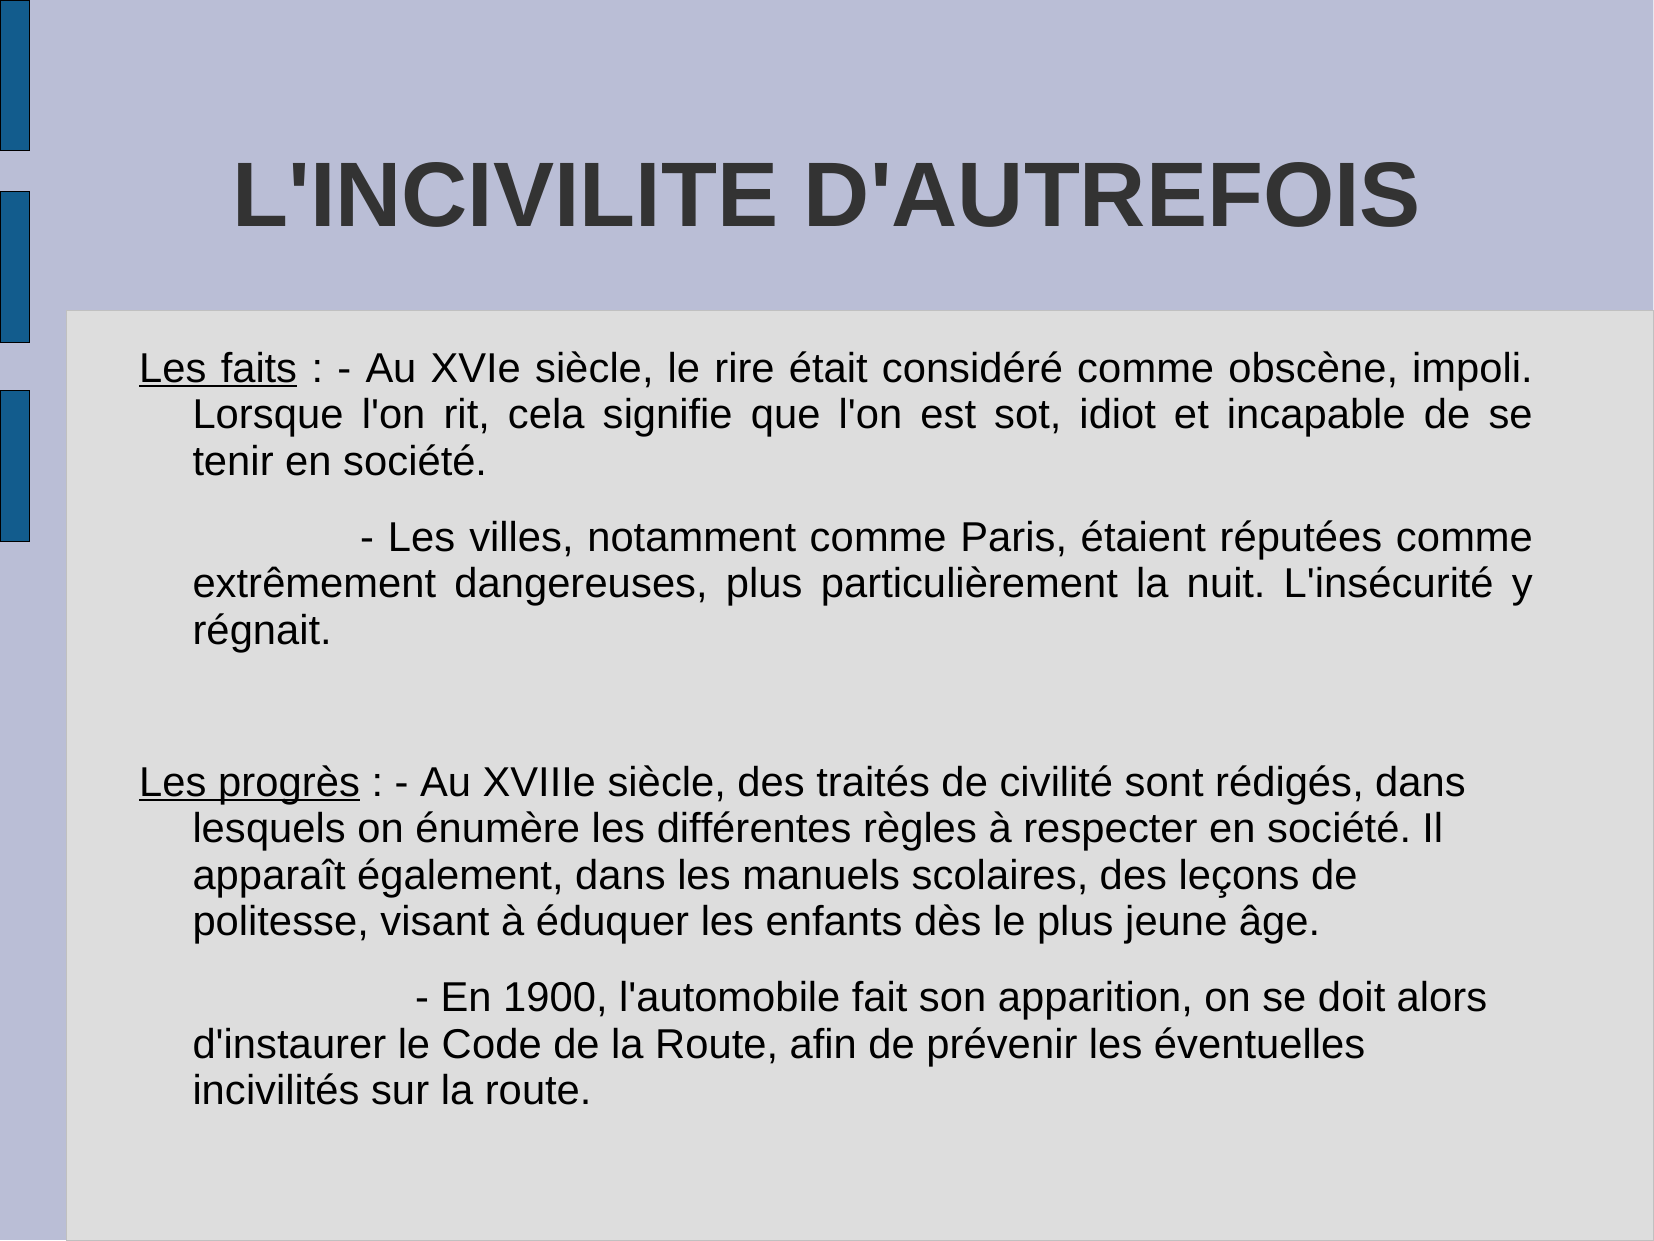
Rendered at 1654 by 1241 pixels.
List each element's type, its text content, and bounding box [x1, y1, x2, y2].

title L'INCIVILITE D'AUTREFOIS [121, 91, 1534, 299]
list Les faits : - Au XVIe siècle, le rire était considéré comme obscène, impoli. Lorsque l'on rit, cela signifie que l'on est sot, idiot et incapable de se tenir en société. - Les villes, notamment comme Paris, étaient réputées comme extrêmement dangereuses, plus particulièrement la nuit. L'insécurité y régnait. Les progrès : - Au XVIIIe siècle, des traités de civilité sont rédigés, dans lesquels on énumère les différentes règles à respecter en société. Il apparaît également, dans les manuels scolaires, des leçons de politesse, visant à éduquer les enfants dès le plus jeune âge. - En 1900, l'automobile fait son apparition, on se doit alors d'instaurer le Code de la Route, afin de prévenir les éventuelles incivilités sur la route. [121, 344, 1534, 1127]
